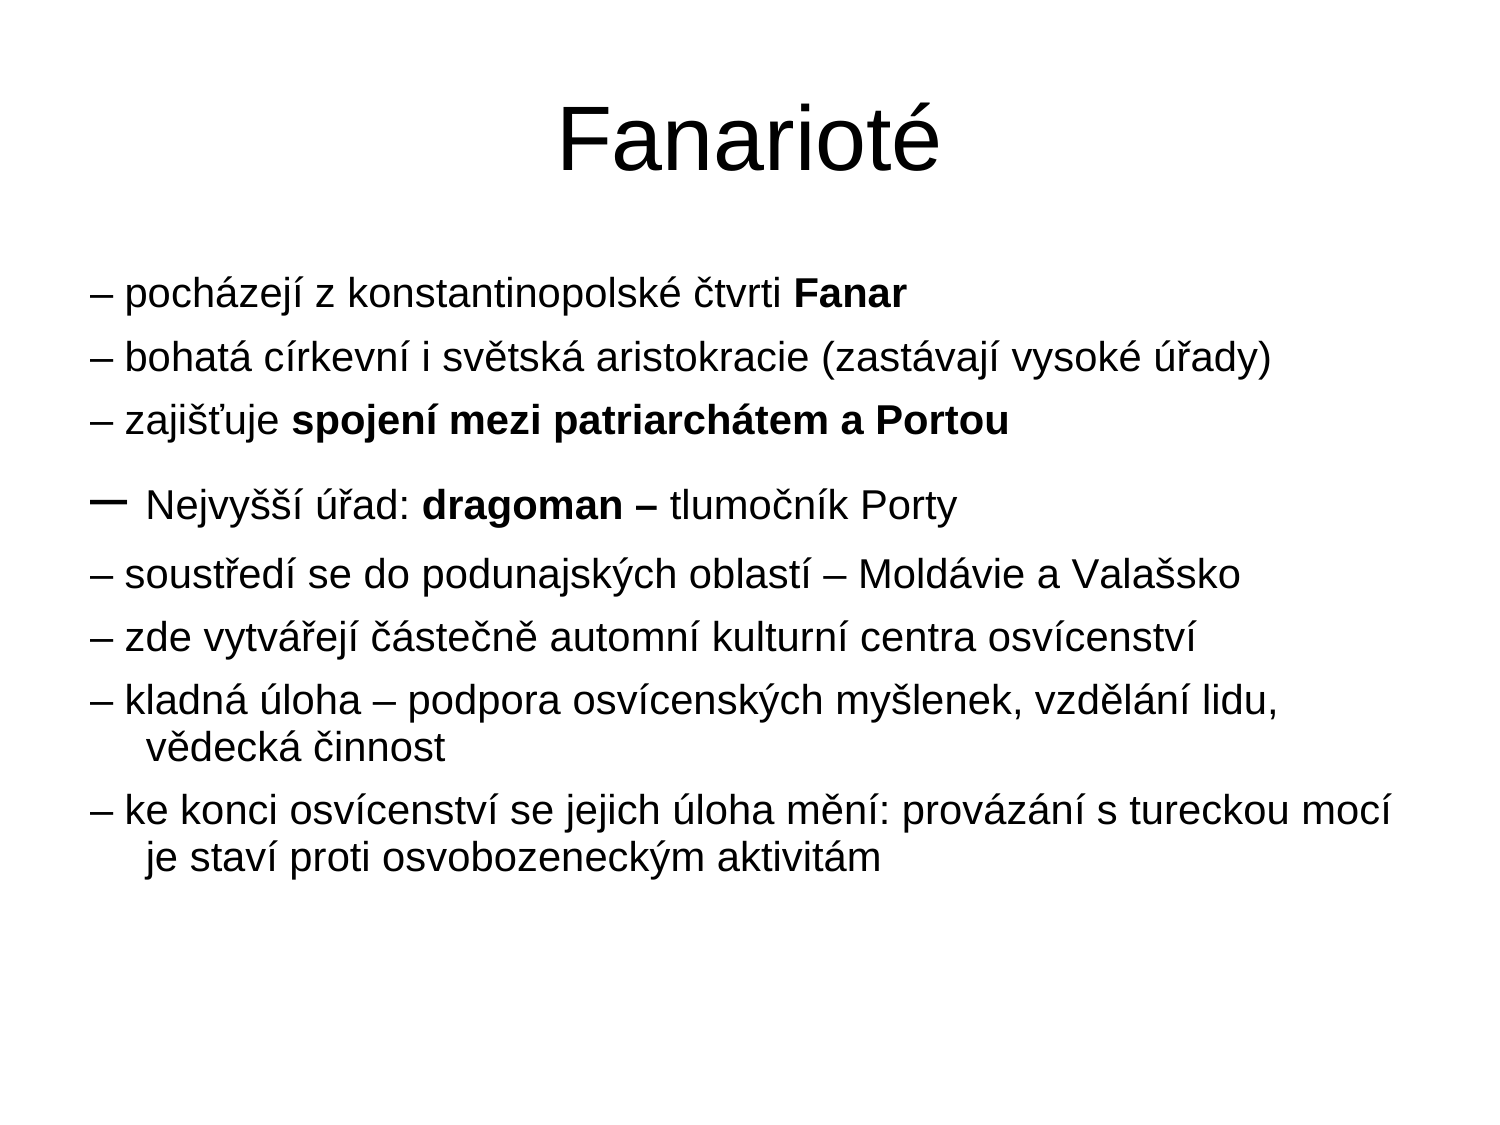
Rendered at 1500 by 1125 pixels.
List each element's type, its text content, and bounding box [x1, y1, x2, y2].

title Fanarioté [74, 20, 1425, 257]
list – pocházejí z konstantinopolské čtvrti Fanar – bohatá církevní i světská aristokracie (zastávají vysoké úřady) – zajišťuje spojení mezi patriarchátem a Portou – Nejvyšší úřad: dragoman – tlumočník Porty – soustředí se do podunajských oblastí – Moldávie a Valašsko – zde vytvářejí částečně automní kulturní centra osvícenství – kladná úloha – podpora osvícenských myšlenek, vzdělání lidu, vědecká činnost – ke konci osvícenství se jejich úloha mění: provázání s tureckou mocí je staví proti osvobozeneckým aktivitám [74, 262, 1425, 1006]
